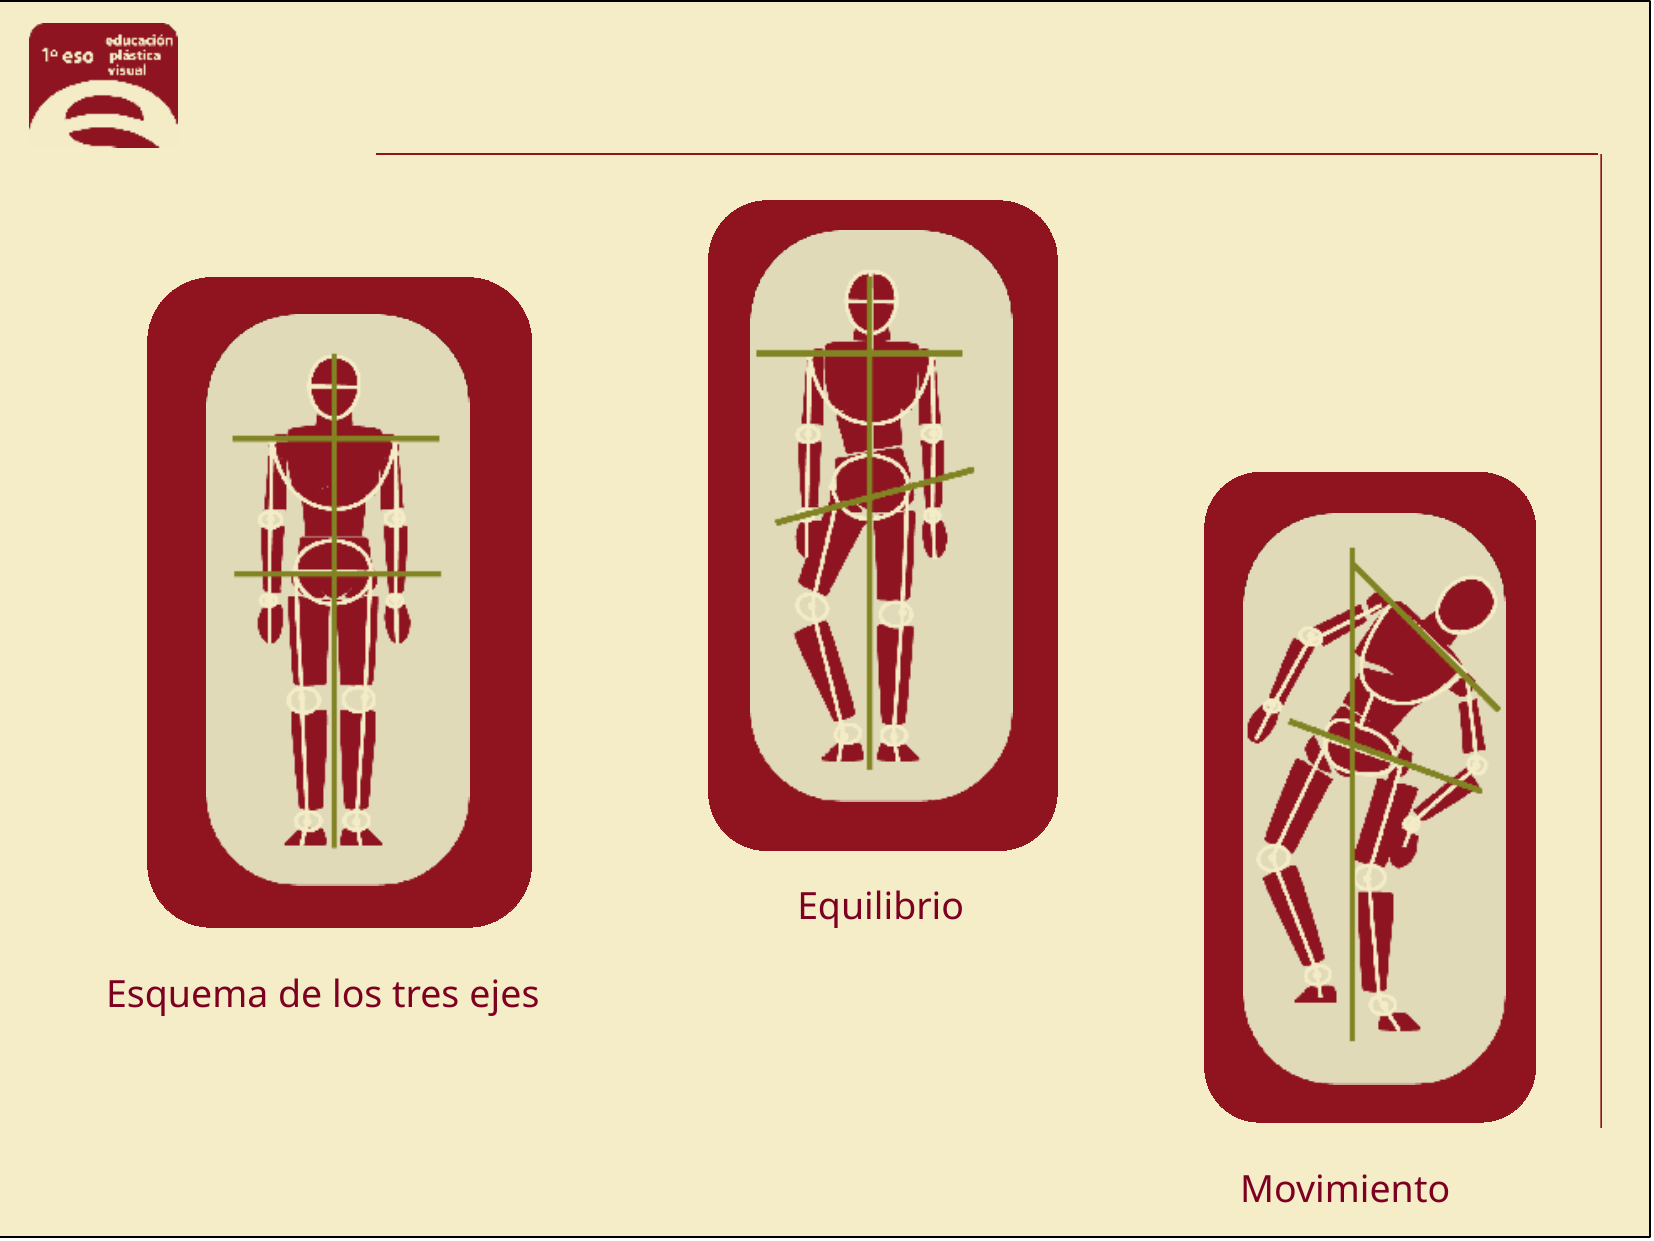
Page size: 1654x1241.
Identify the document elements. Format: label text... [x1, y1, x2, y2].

picture [0, 0, 1654, 1241]
text_box Movimiento [1240, 1139, 1477, 1211]
text_box [708, 200, 1058, 851]
text_box [147, 277, 532, 928]
text_box Esquema de los tres ejes [106, 944, 638, 1016]
text_box [1204, 472, 1536, 1123]
text_box Equilibrio [797, 856, 1034, 928]
